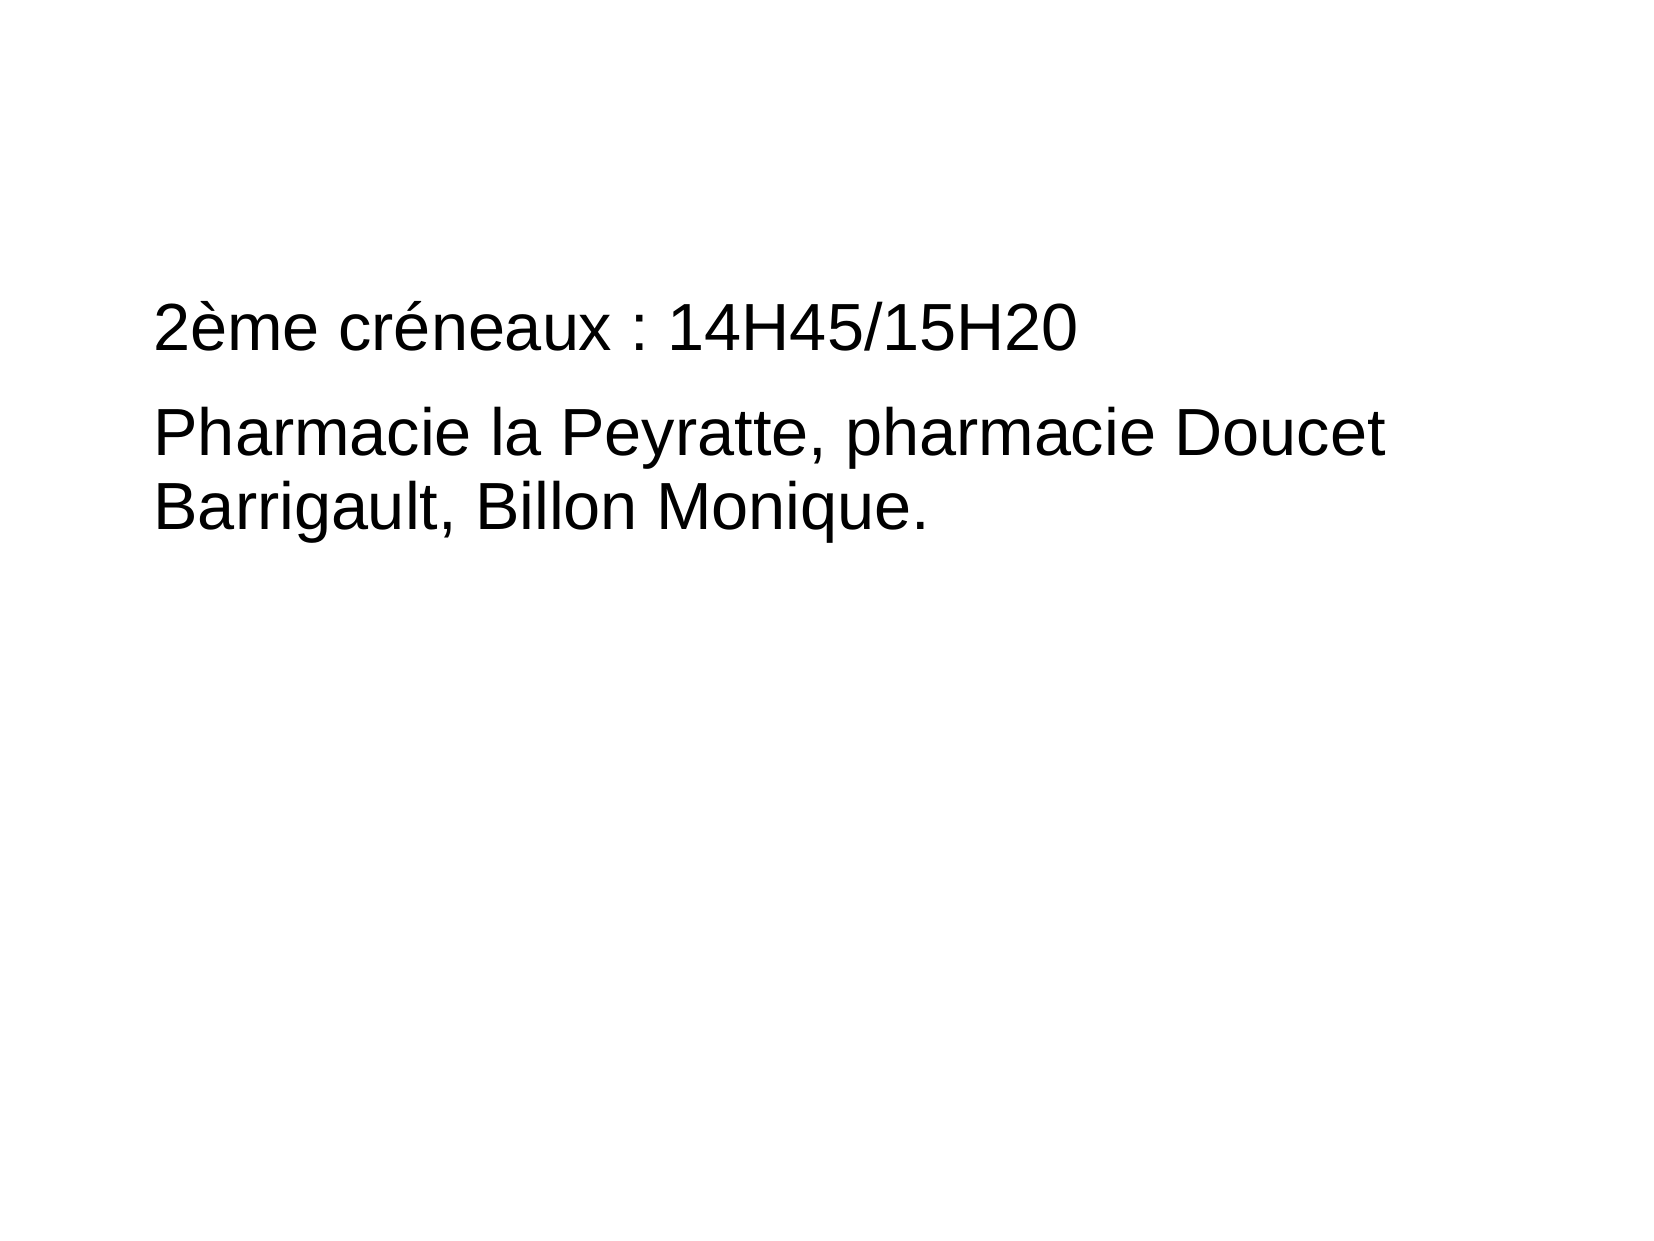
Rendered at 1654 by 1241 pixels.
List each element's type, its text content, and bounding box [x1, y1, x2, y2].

list 2ème créneaux : 14H45/15H20 Pharmacie la Peyratte, pharmacie Doucet Barrigault, Billon Monique. [82, 290, 1571, 1010]
